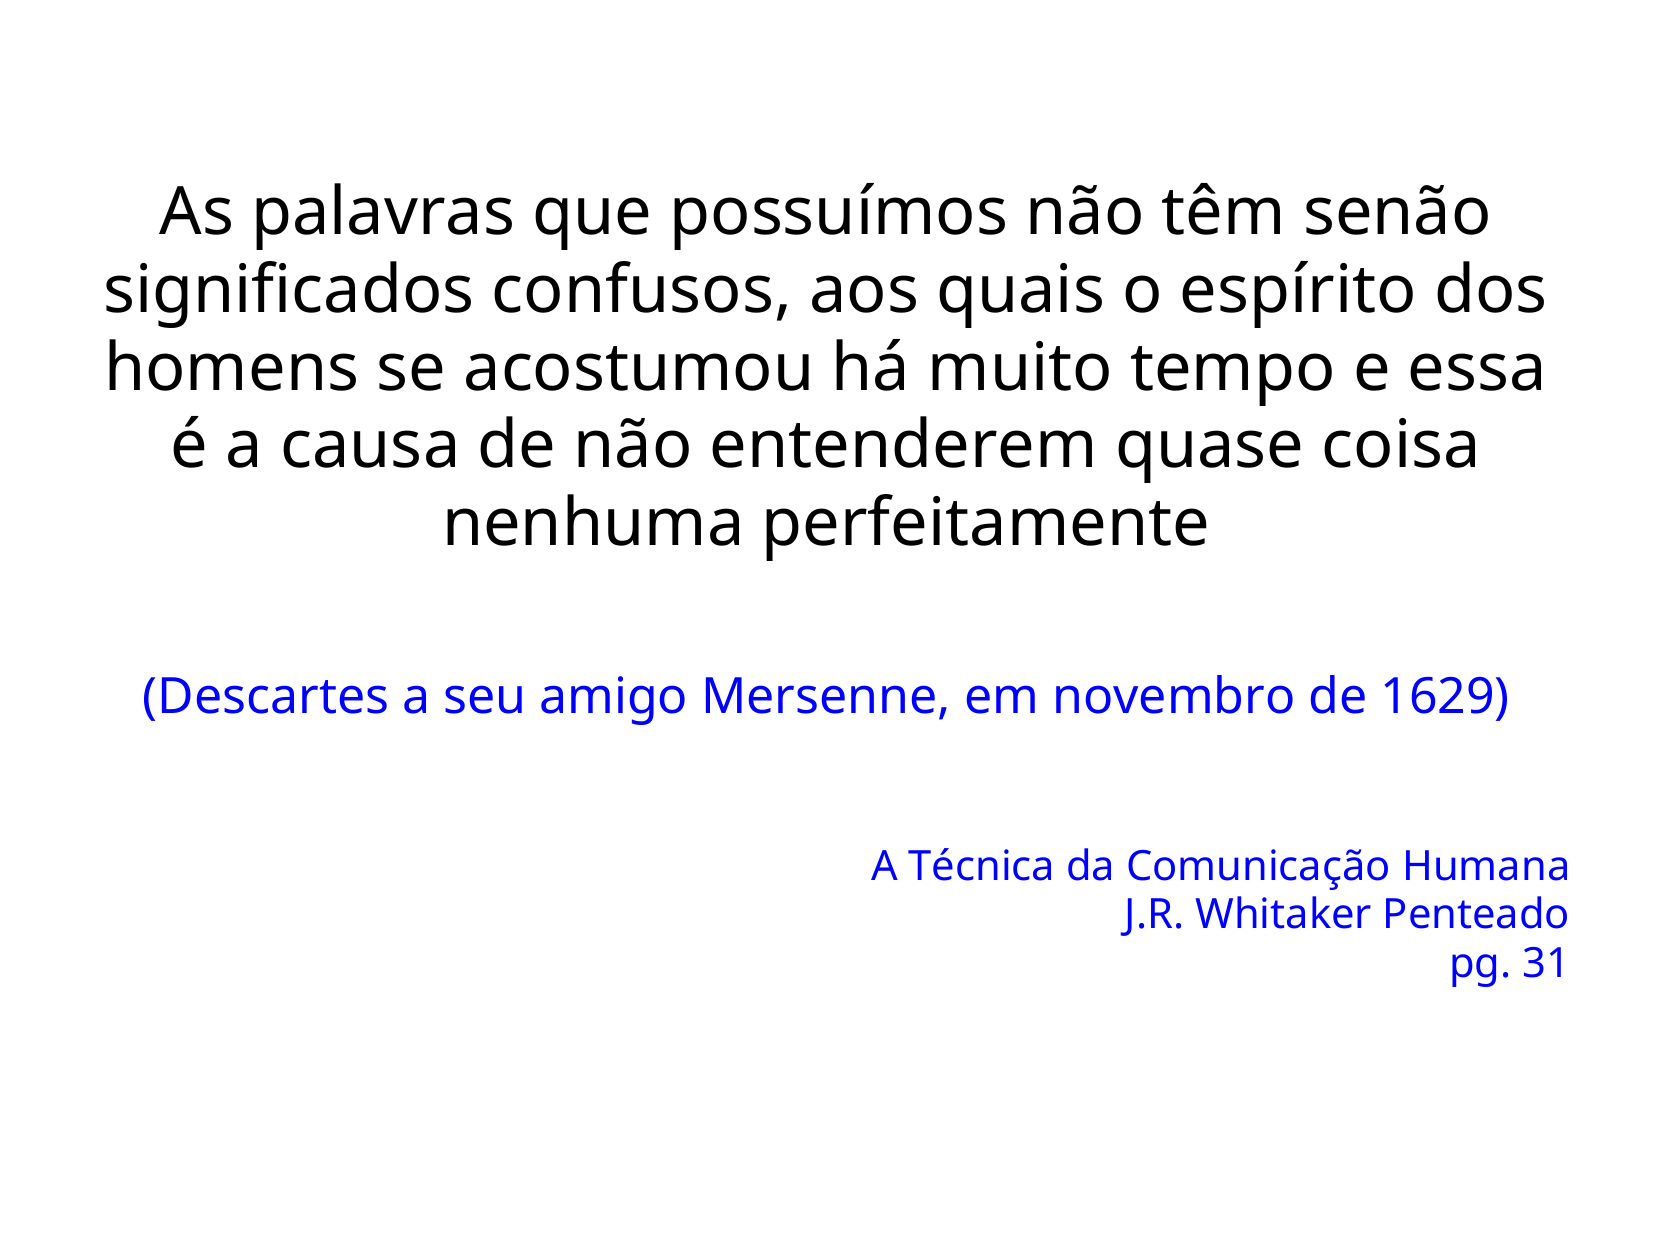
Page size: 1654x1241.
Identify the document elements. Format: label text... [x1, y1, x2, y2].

text_box As palavras que possuímos não têm senão significados confusos, aos quais o espírito dos homens se acostumou há muito tempo e essa é a causa de não entenderem quase coisa nenhuma perfeitamente (Descartes a seu amigo Mersenne, em novembro de 1629) A Técnica da Comunicação Humana J.R. Whitaker Penteado pg. 31 [82, 49, 1571, 1109]
